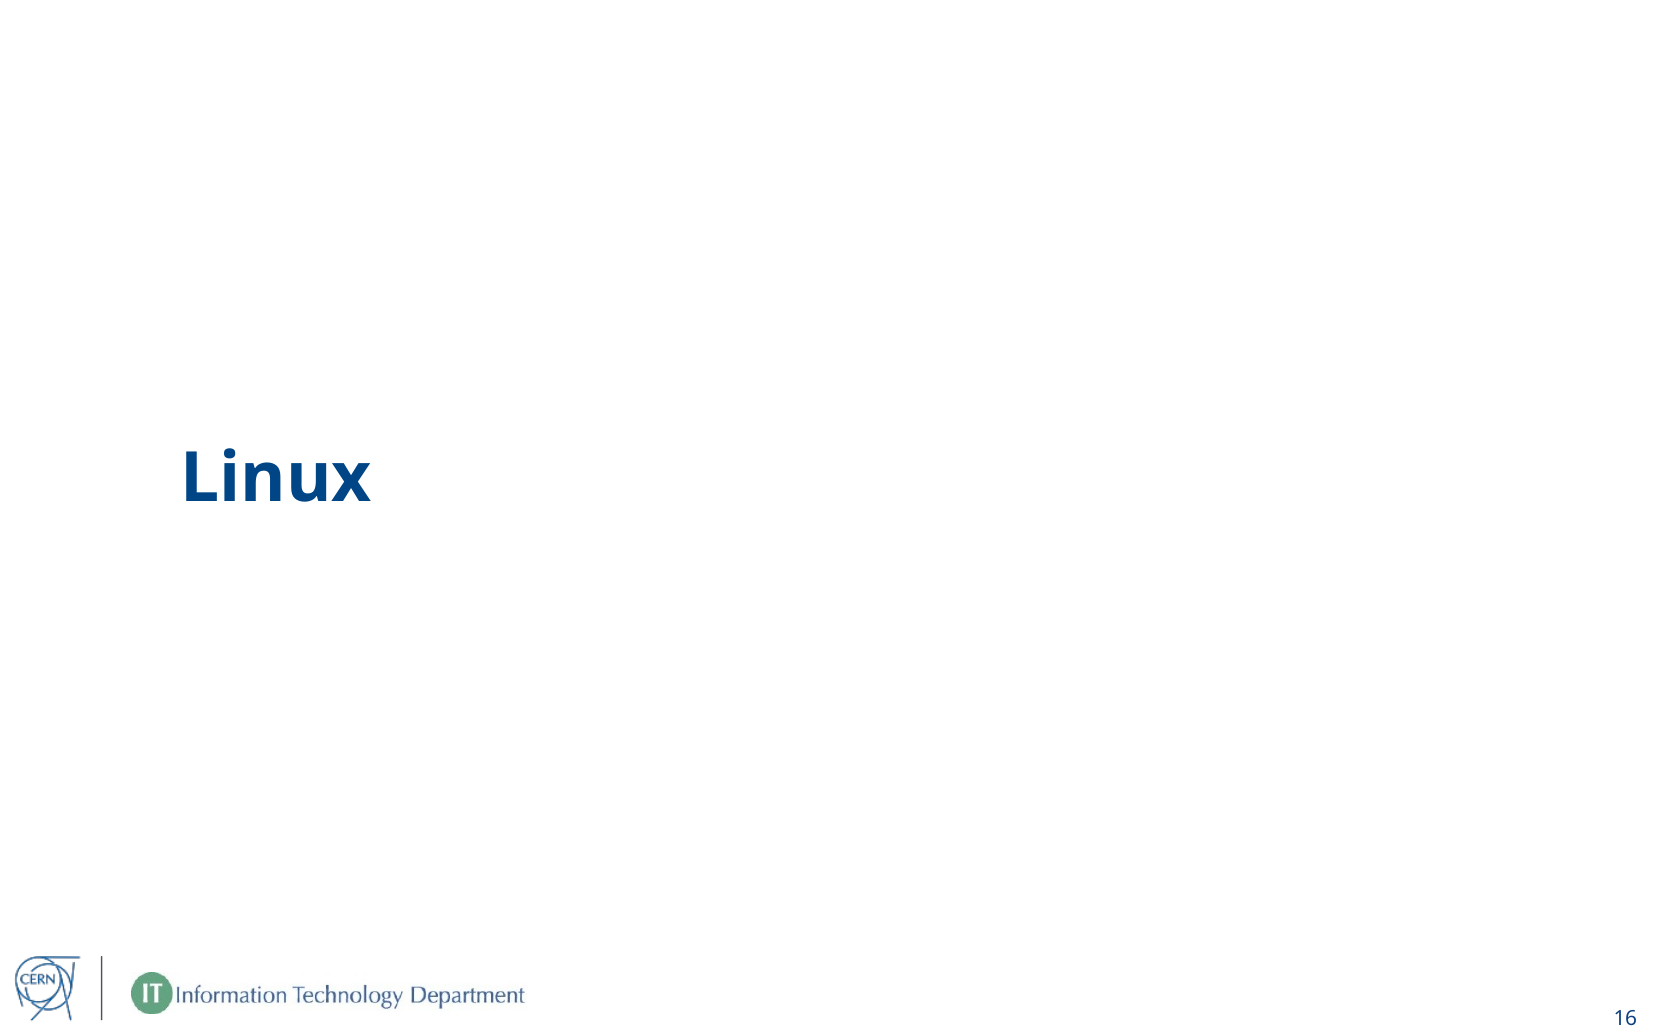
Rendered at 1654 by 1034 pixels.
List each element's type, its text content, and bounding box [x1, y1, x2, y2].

picture [131, 972, 774, 1014]
picture [17, 985, 59, 1001]
picture [16, 985, 64, 1032]
title Linux [180, 399, 1029, 550]
